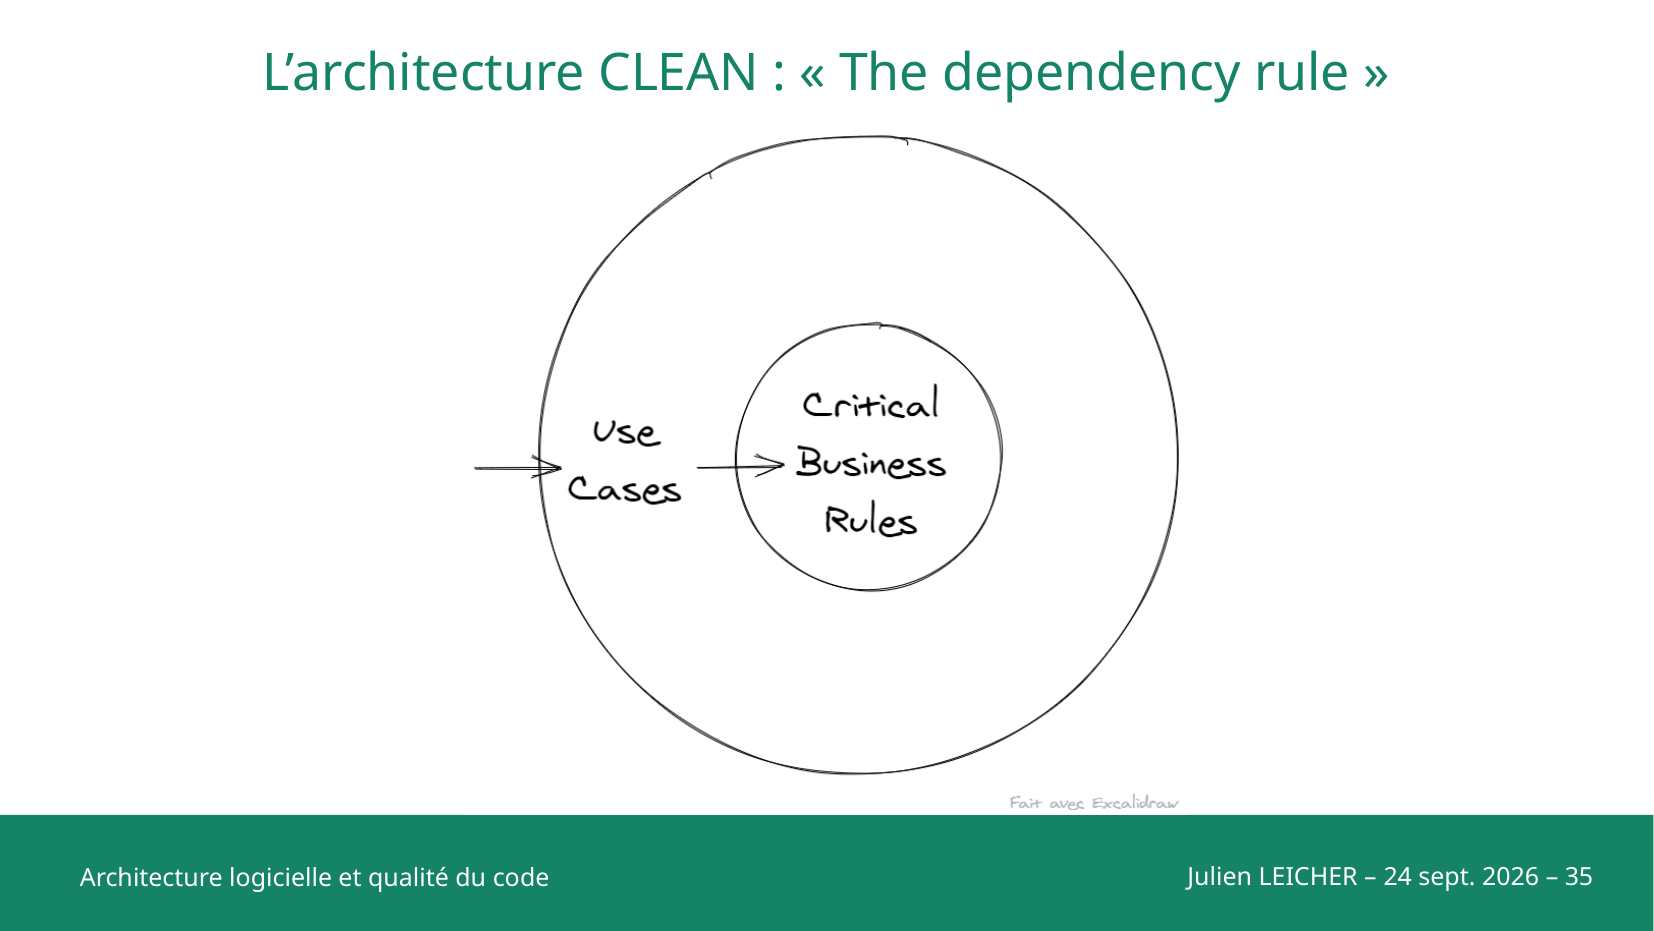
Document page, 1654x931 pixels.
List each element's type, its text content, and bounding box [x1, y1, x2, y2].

picture [465, 126, 1188, 815]
text_box L’architecture CLEAN : « The dependency rule » [0, 27, 1654, 113]
text_box Julien LEICHER – 4 mars 2022 – <numéro> [0, 814, 1654, 931]
text_box Architecture logicielle et qualité du code [64, 852, 798, 898]
